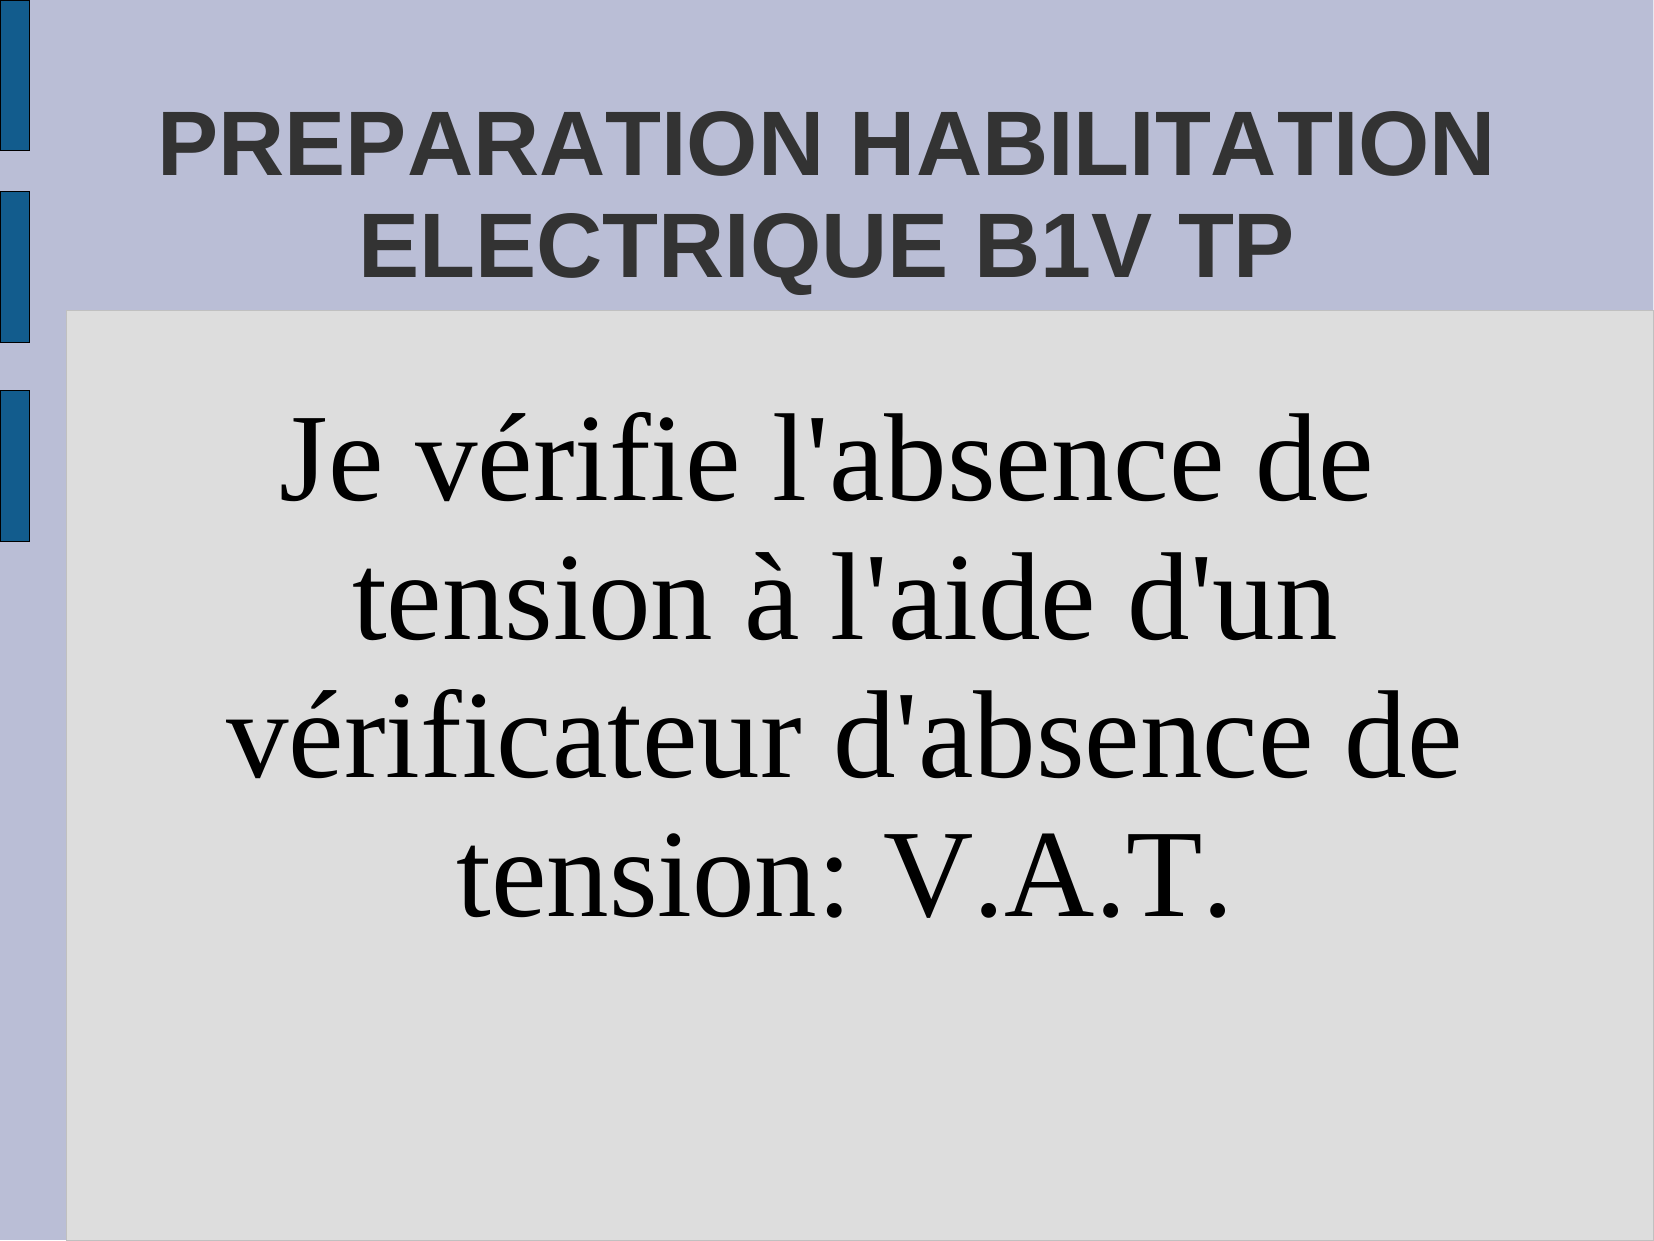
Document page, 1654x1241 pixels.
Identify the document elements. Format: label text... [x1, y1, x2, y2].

title PREPARATION HABILITATION ELECTRIQUE B1V TP [121, 91, 1534, 299]
text_box Je vérifie l'absence de tension à l'aide d'un vérificateur d'absence de tension: V.A.T. [121, 344, 1534, 1127]
